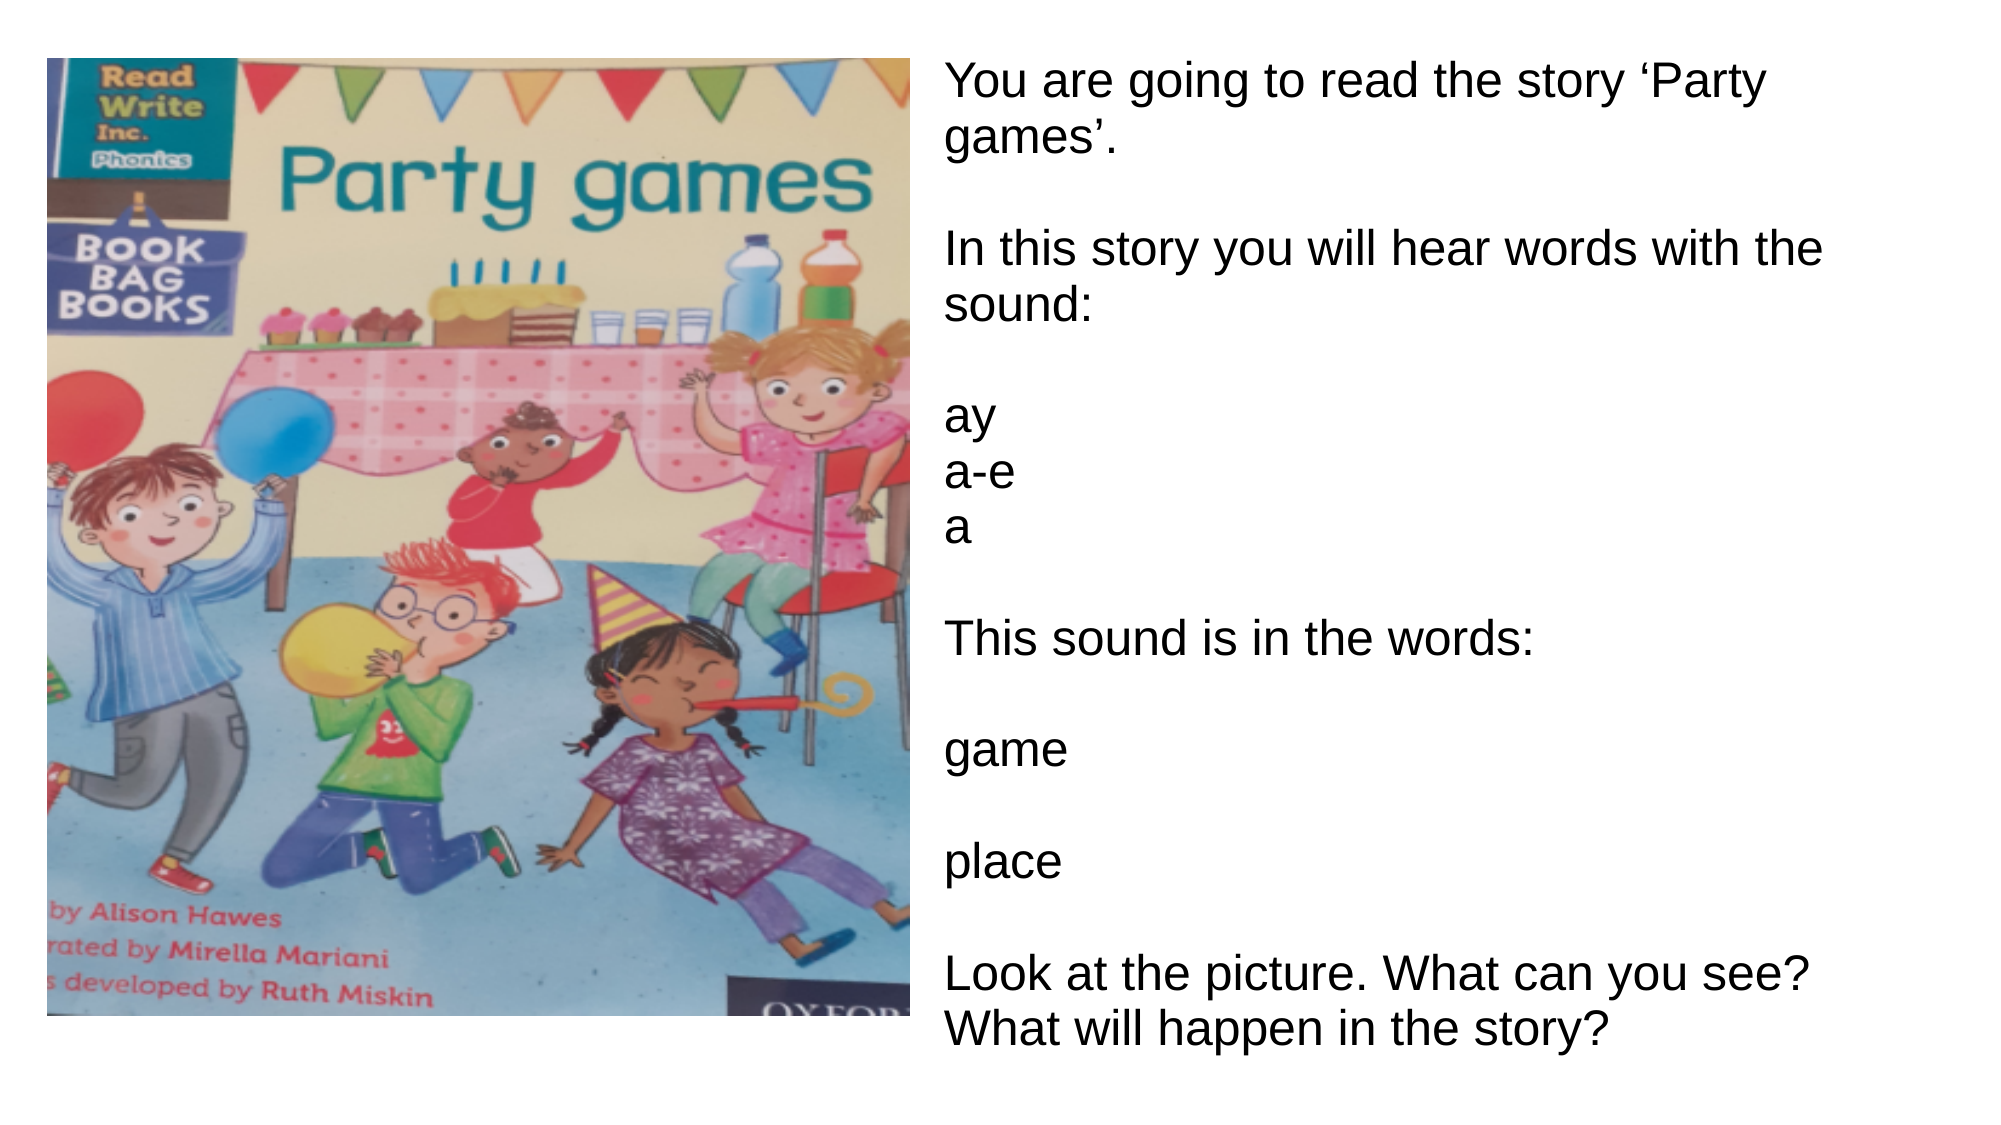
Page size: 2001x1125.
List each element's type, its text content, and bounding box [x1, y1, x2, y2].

picture [47, 58, 910, 1016]
text_box You are going to read the story ‘Party games’. In this story you will hear words with the sound: ay a-e a This sound is in the words: game place Look at the picture. What can you see? What will happen in the story? [929, 45, 1914, 1125]
